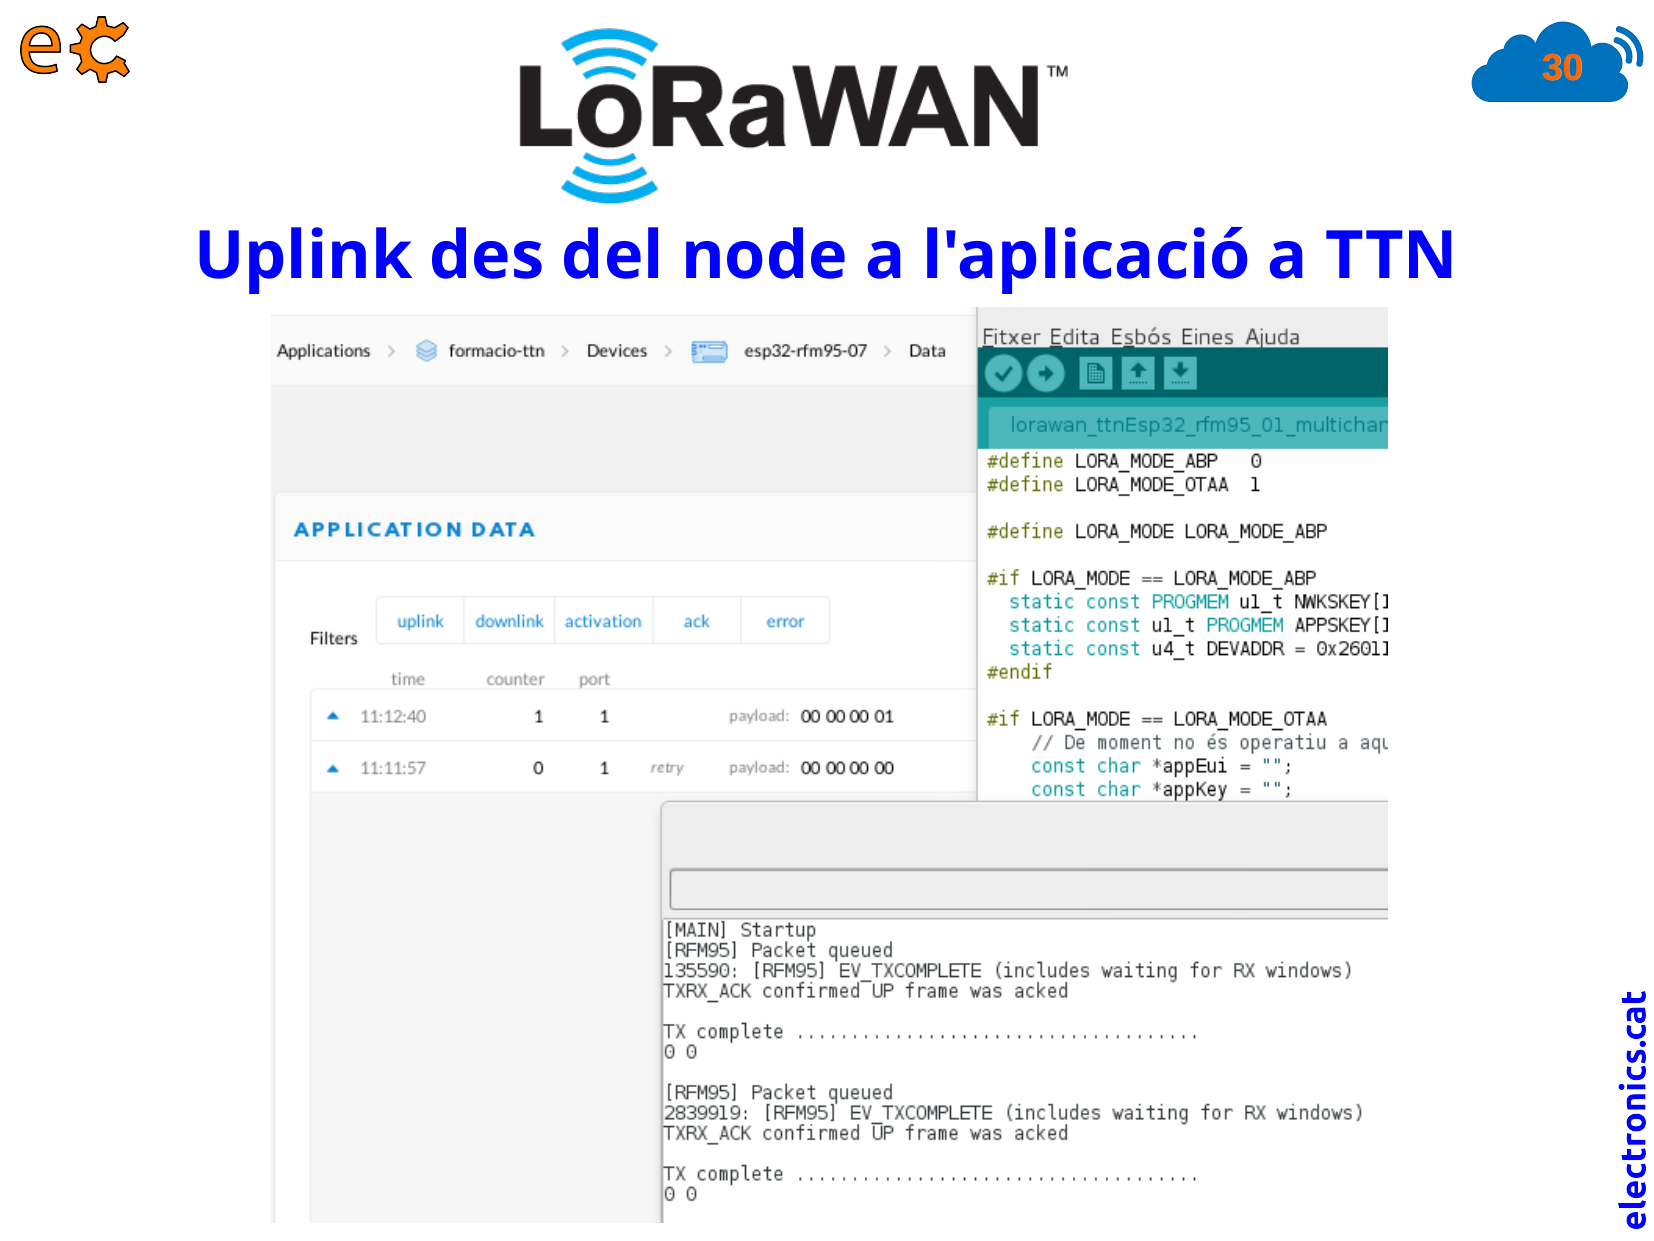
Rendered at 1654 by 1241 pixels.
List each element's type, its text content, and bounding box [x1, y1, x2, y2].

picture [1618, 991, 1646, 1229]
picture [405, 0, 1146, 175]
picture [1464, 16, 1650, 106]
text_box <número> [1526, 38, 1654, 109]
text_box Uplink des del node a l'aplicació a TTN [23, 175, 1630, 331]
picture [271, 307, 1388, 1223]
picture [20, 16, 130, 83]
